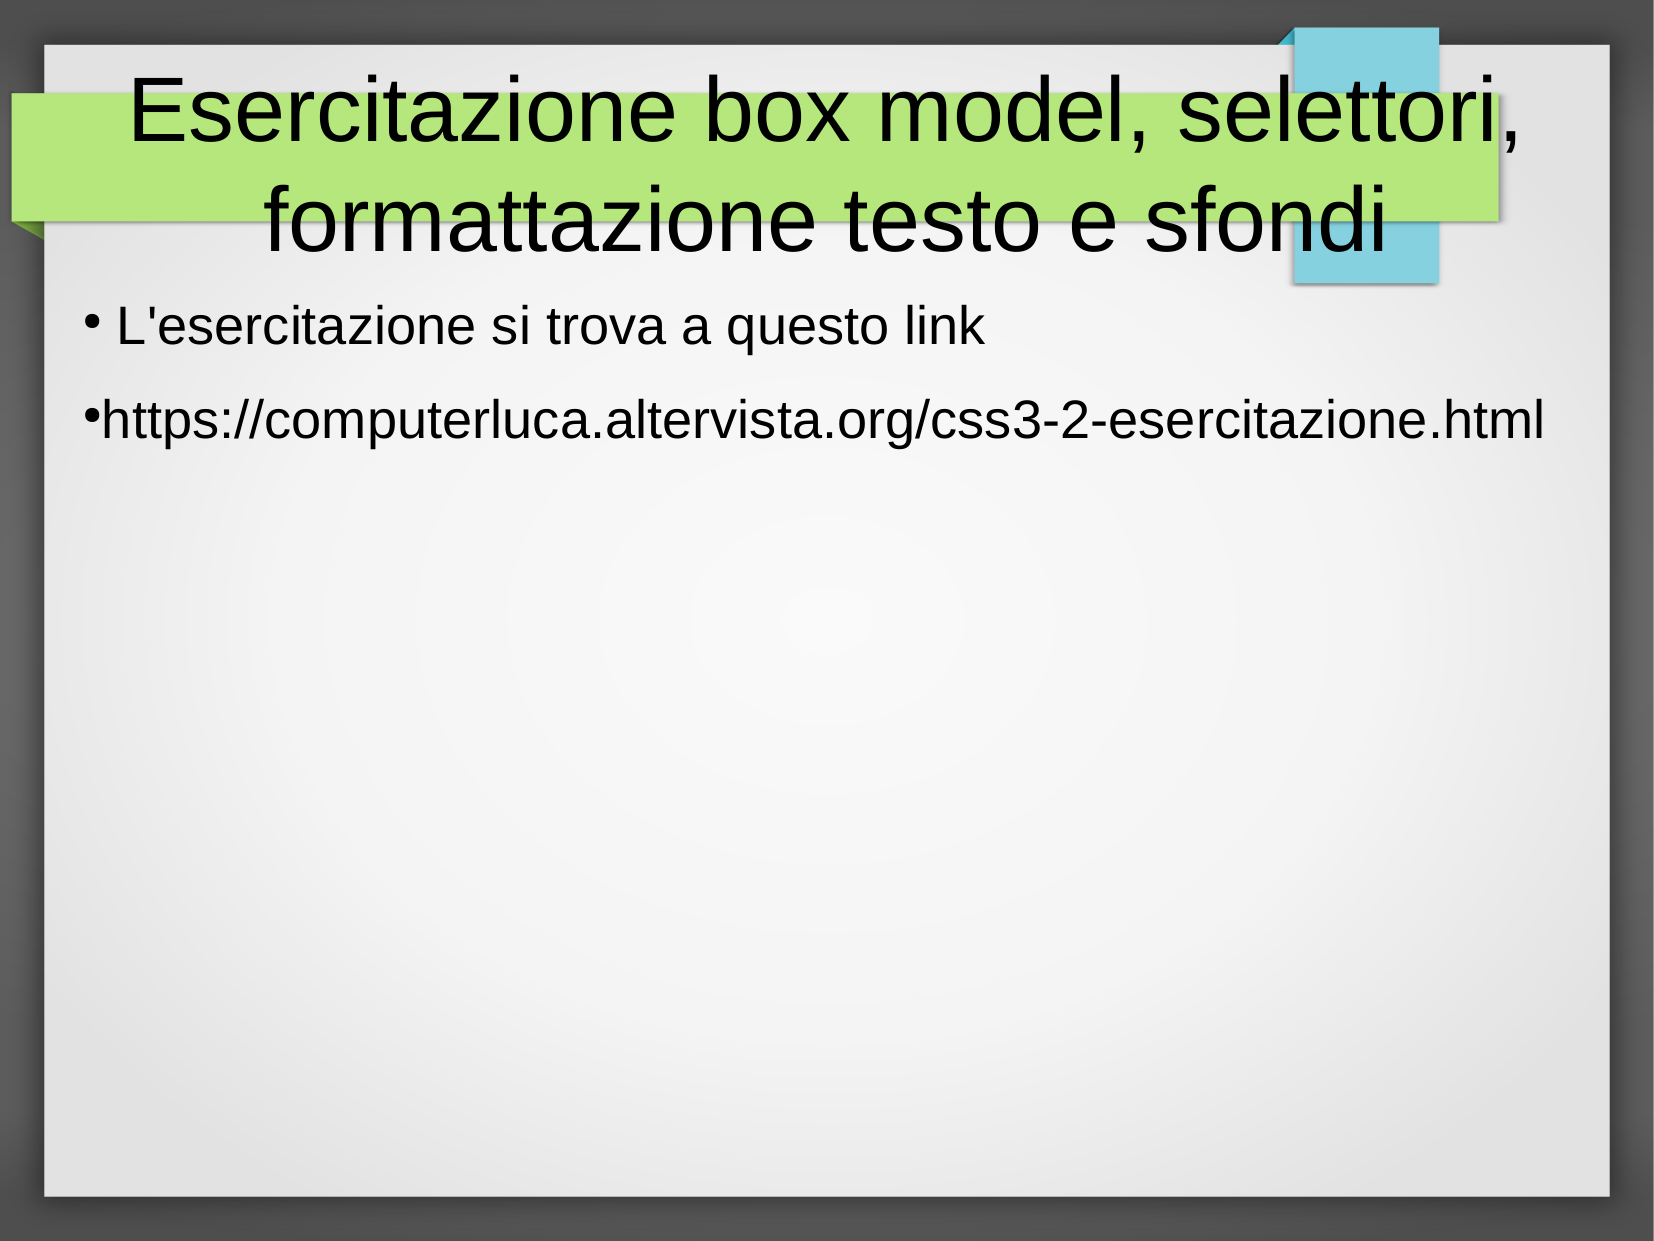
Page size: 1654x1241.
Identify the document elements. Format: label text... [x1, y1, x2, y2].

list L'esercitazione si trova a questo link https://computerluca.altervista.org/css3-2-esercitazione.html [82, 290, 1571, 1010]
picture [0, 0, 1654, 1241]
title Esercitazione box model, selettori, formattazione testo e sfondi [82, 49, 1571, 257]
